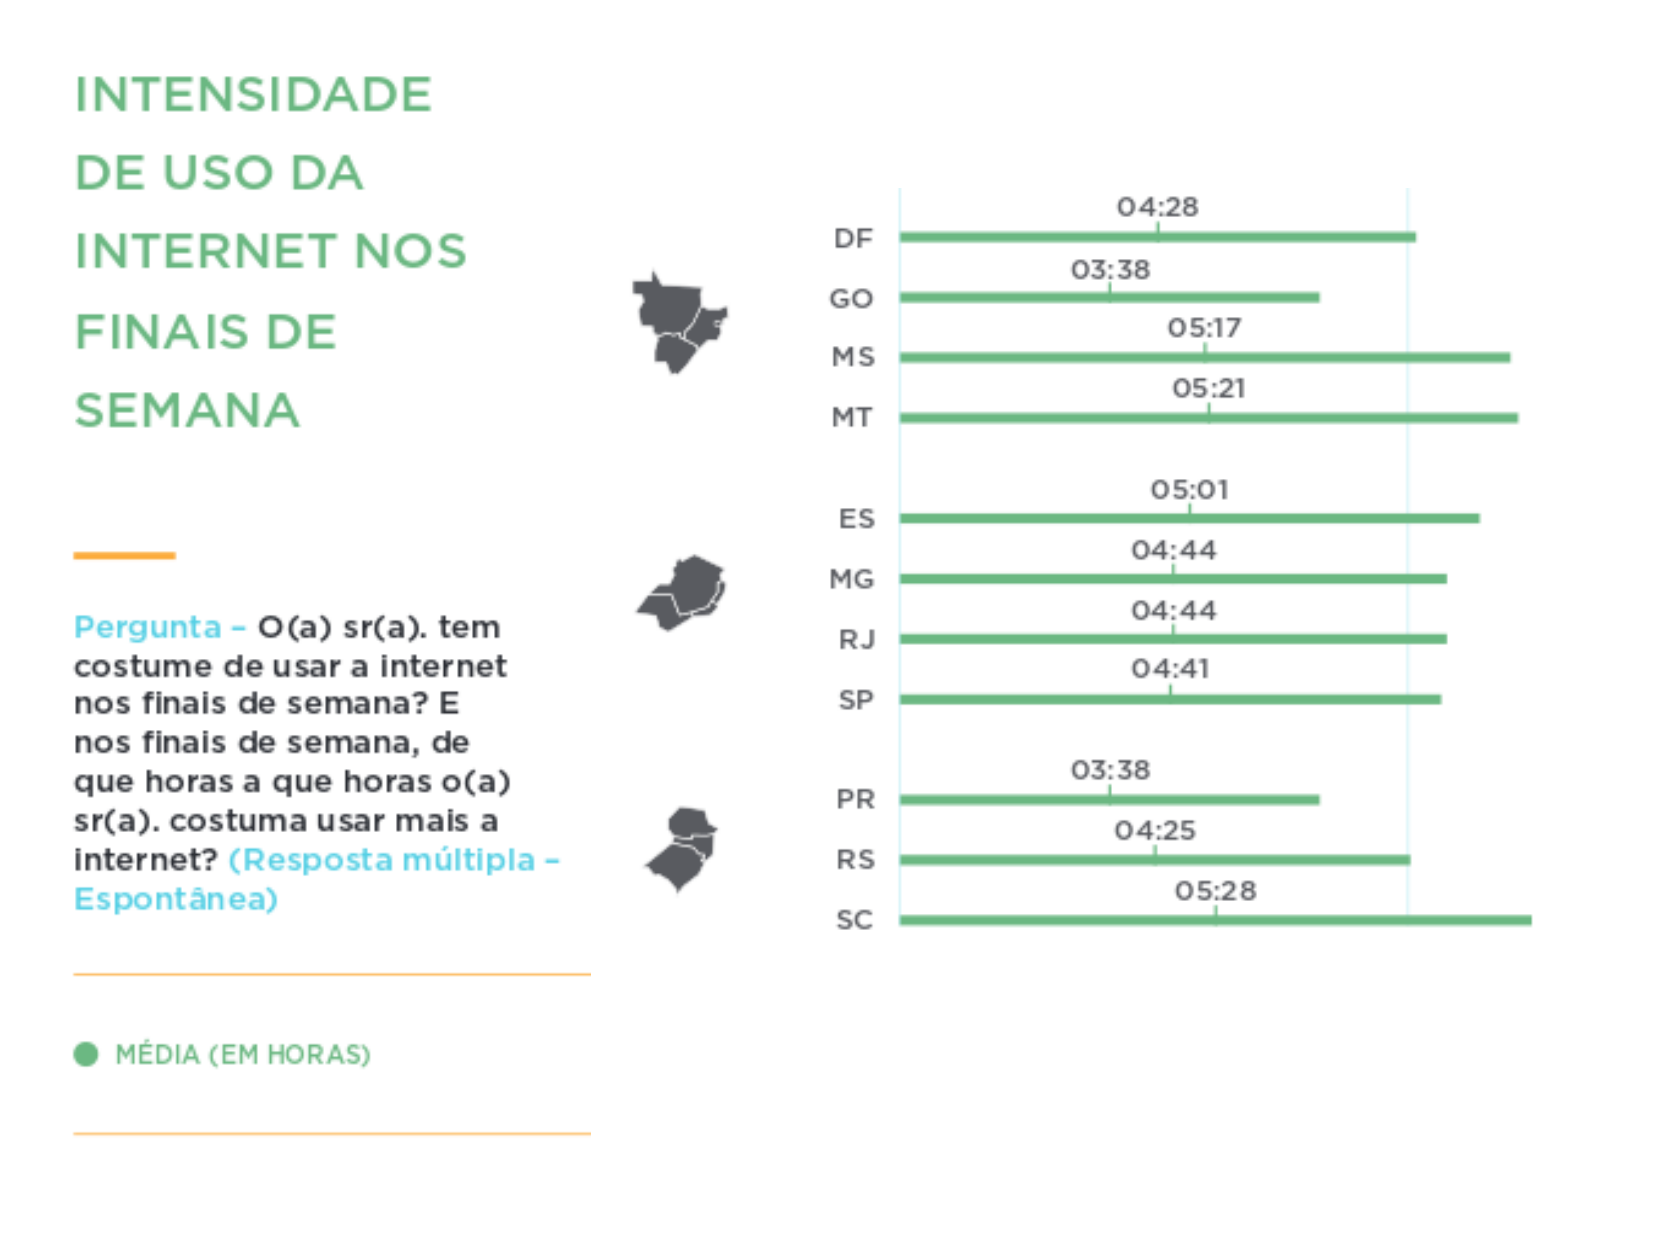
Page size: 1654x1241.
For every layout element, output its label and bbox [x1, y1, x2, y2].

picture [3, 26, 1605, 1170]
